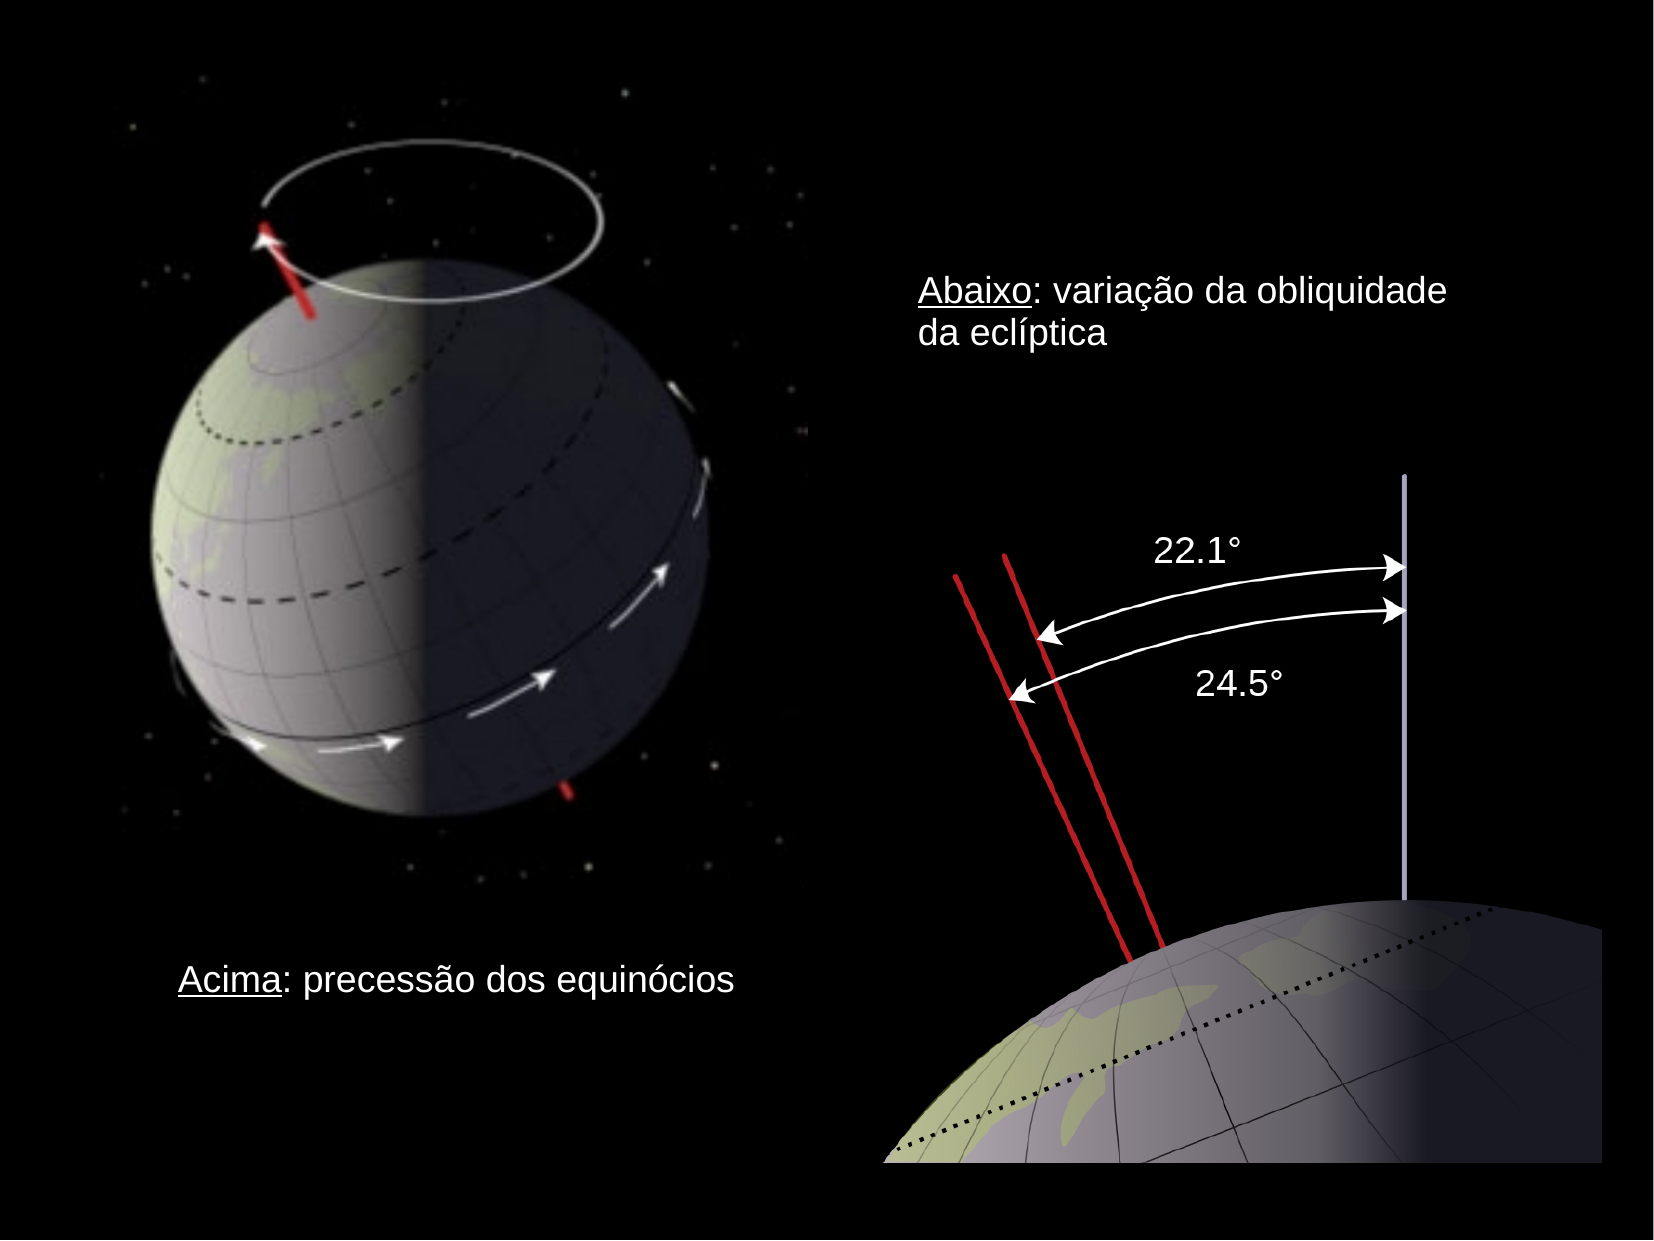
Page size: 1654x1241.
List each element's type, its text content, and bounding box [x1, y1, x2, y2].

picture [94, 74, 808, 888]
text_box Acima: precessão dos equinócios [163, 951, 751, 1013]
picture [859, 449, 1602, 1163]
text_box Abaixo: variação da obliquidade da eclíptica [903, 262, 1463, 371]
